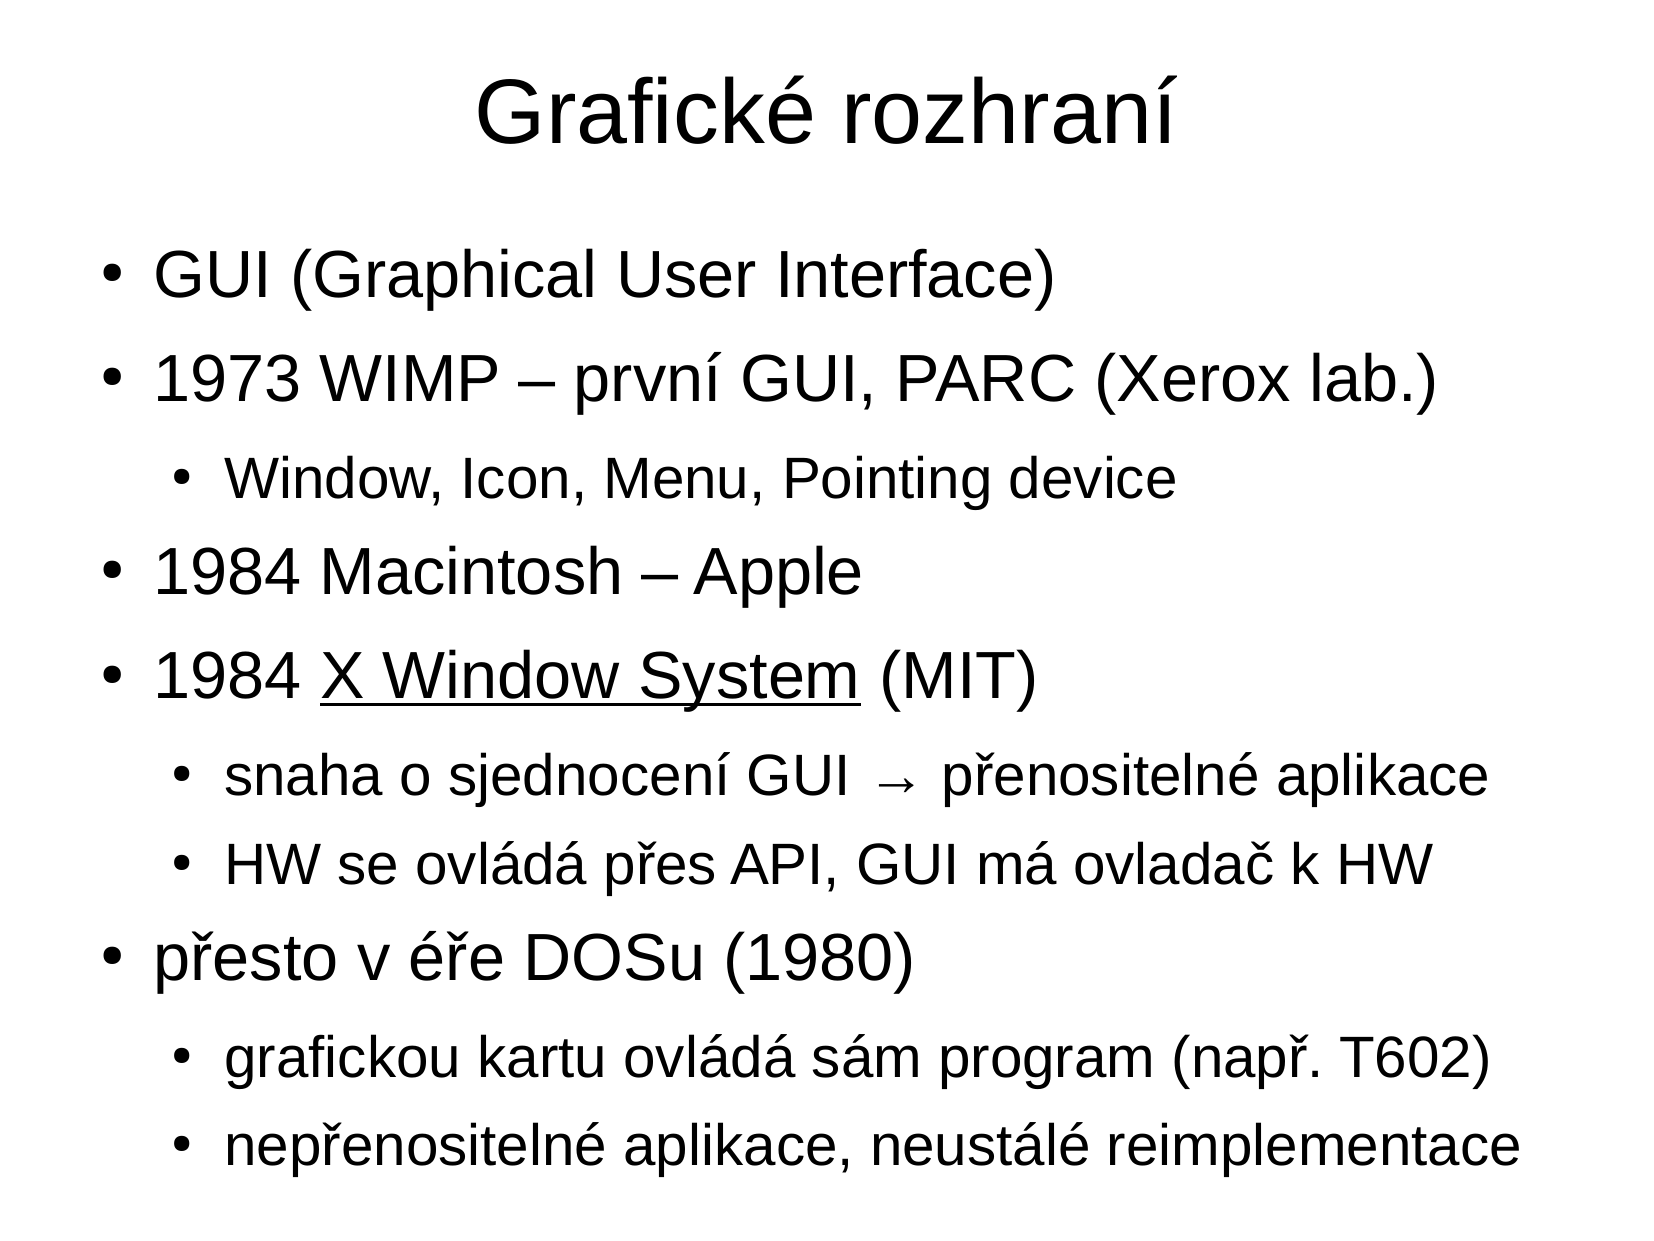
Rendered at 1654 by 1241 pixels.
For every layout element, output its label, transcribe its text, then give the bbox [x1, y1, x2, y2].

title Grafické rozhraní [82, 15, 1571, 208]
list GUI (Graphical User Interface) 1973 WIMP – první GUI, PARC (Xerox lab.) Window, Icon, Menu, Pointing device 1984 Macintosh – Apple 1984 X Window System (MIT) snaha o sjednocení GUI → přenositelné aplikace HW se ovládá přes API, GUI má ovladač k HW přesto v éře DOSu (1980) grafickou kartu ovládá sám program (např. T602) nepřenositelné aplikace, neustálé reimplementace [82, 237, 1571, 1177]
